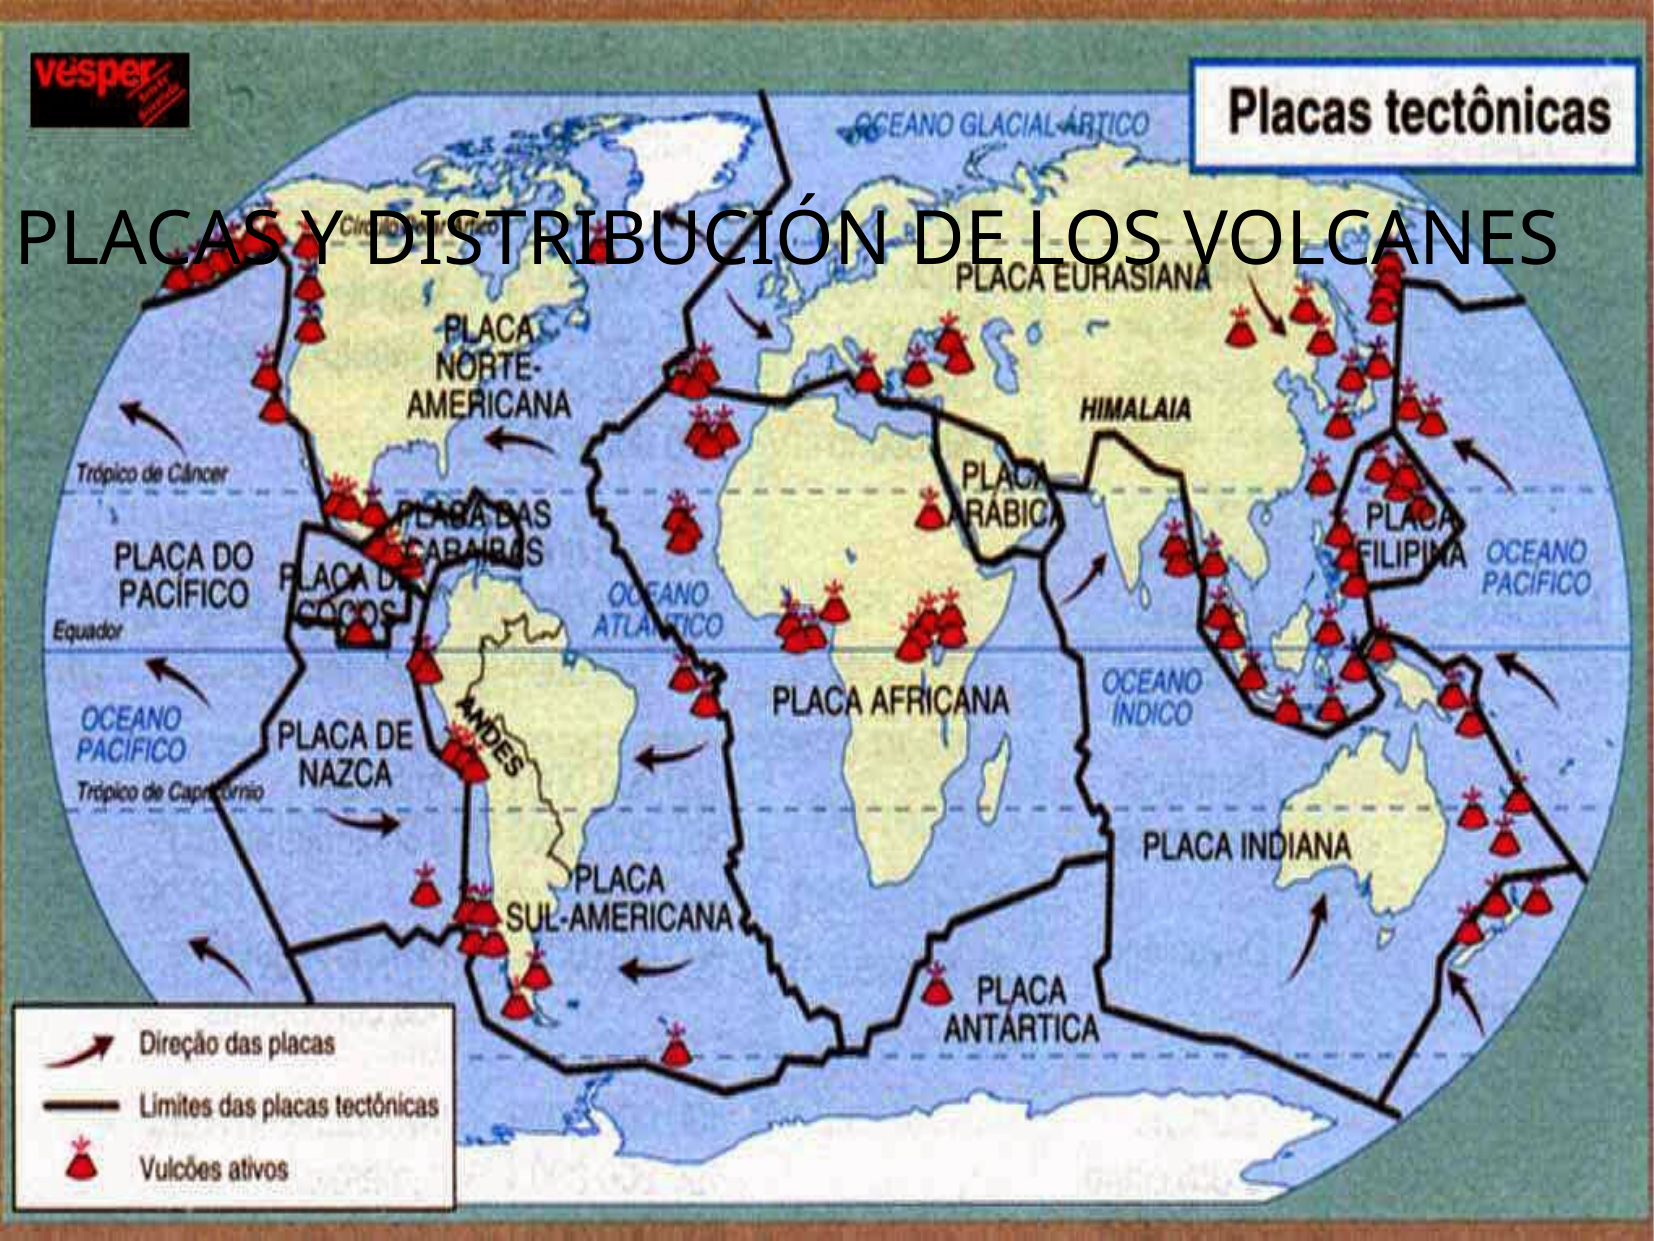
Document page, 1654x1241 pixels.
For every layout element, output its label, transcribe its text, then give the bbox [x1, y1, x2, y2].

text_box PLACAS Y DISTRIBUCIÓN DE LOS VOLCANES [0, 177, 1625, 502]
picture [0, 0, 1654, 1241]
